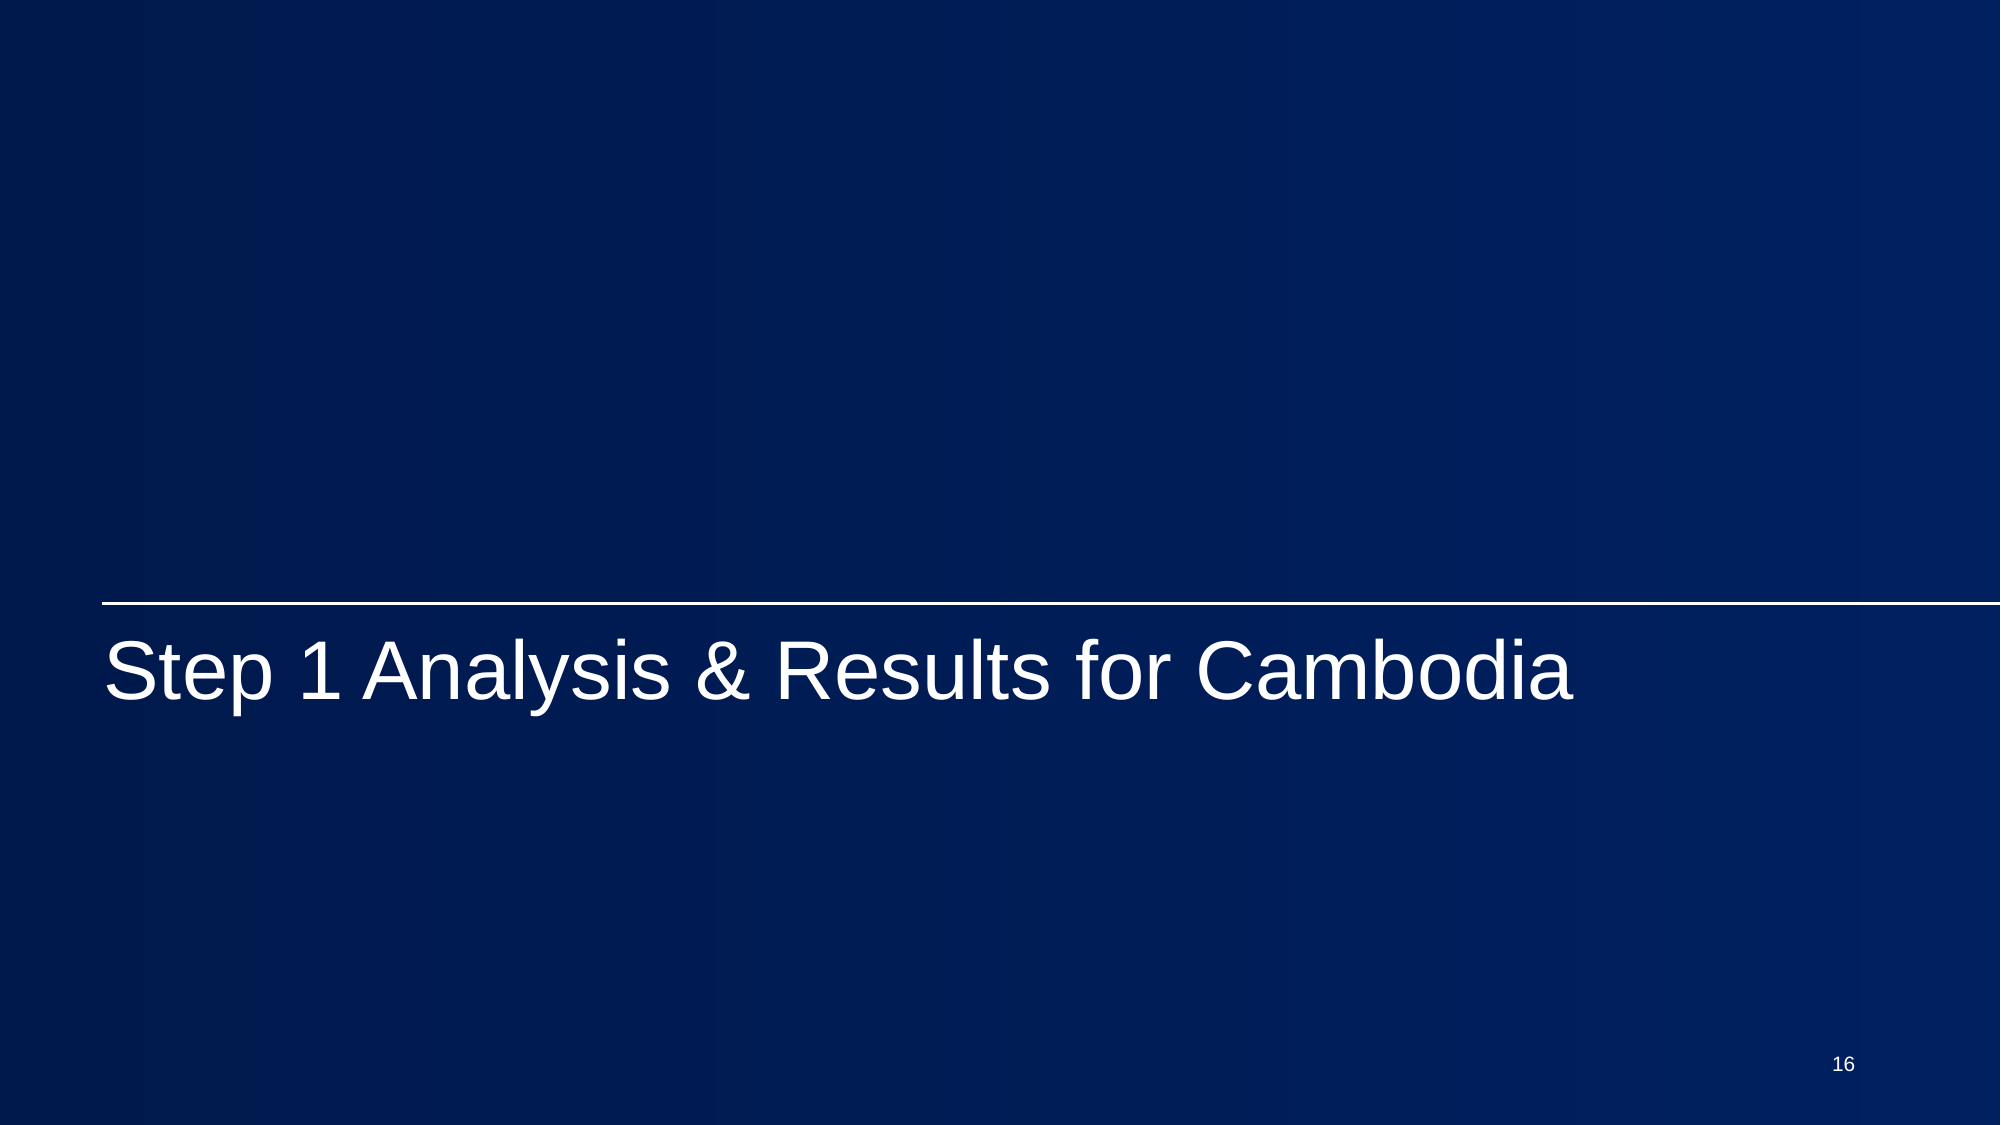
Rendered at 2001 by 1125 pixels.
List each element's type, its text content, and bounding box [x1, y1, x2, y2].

title Step 1 Analysis & Results for Cambodia [103, 627, 1898, 963]
